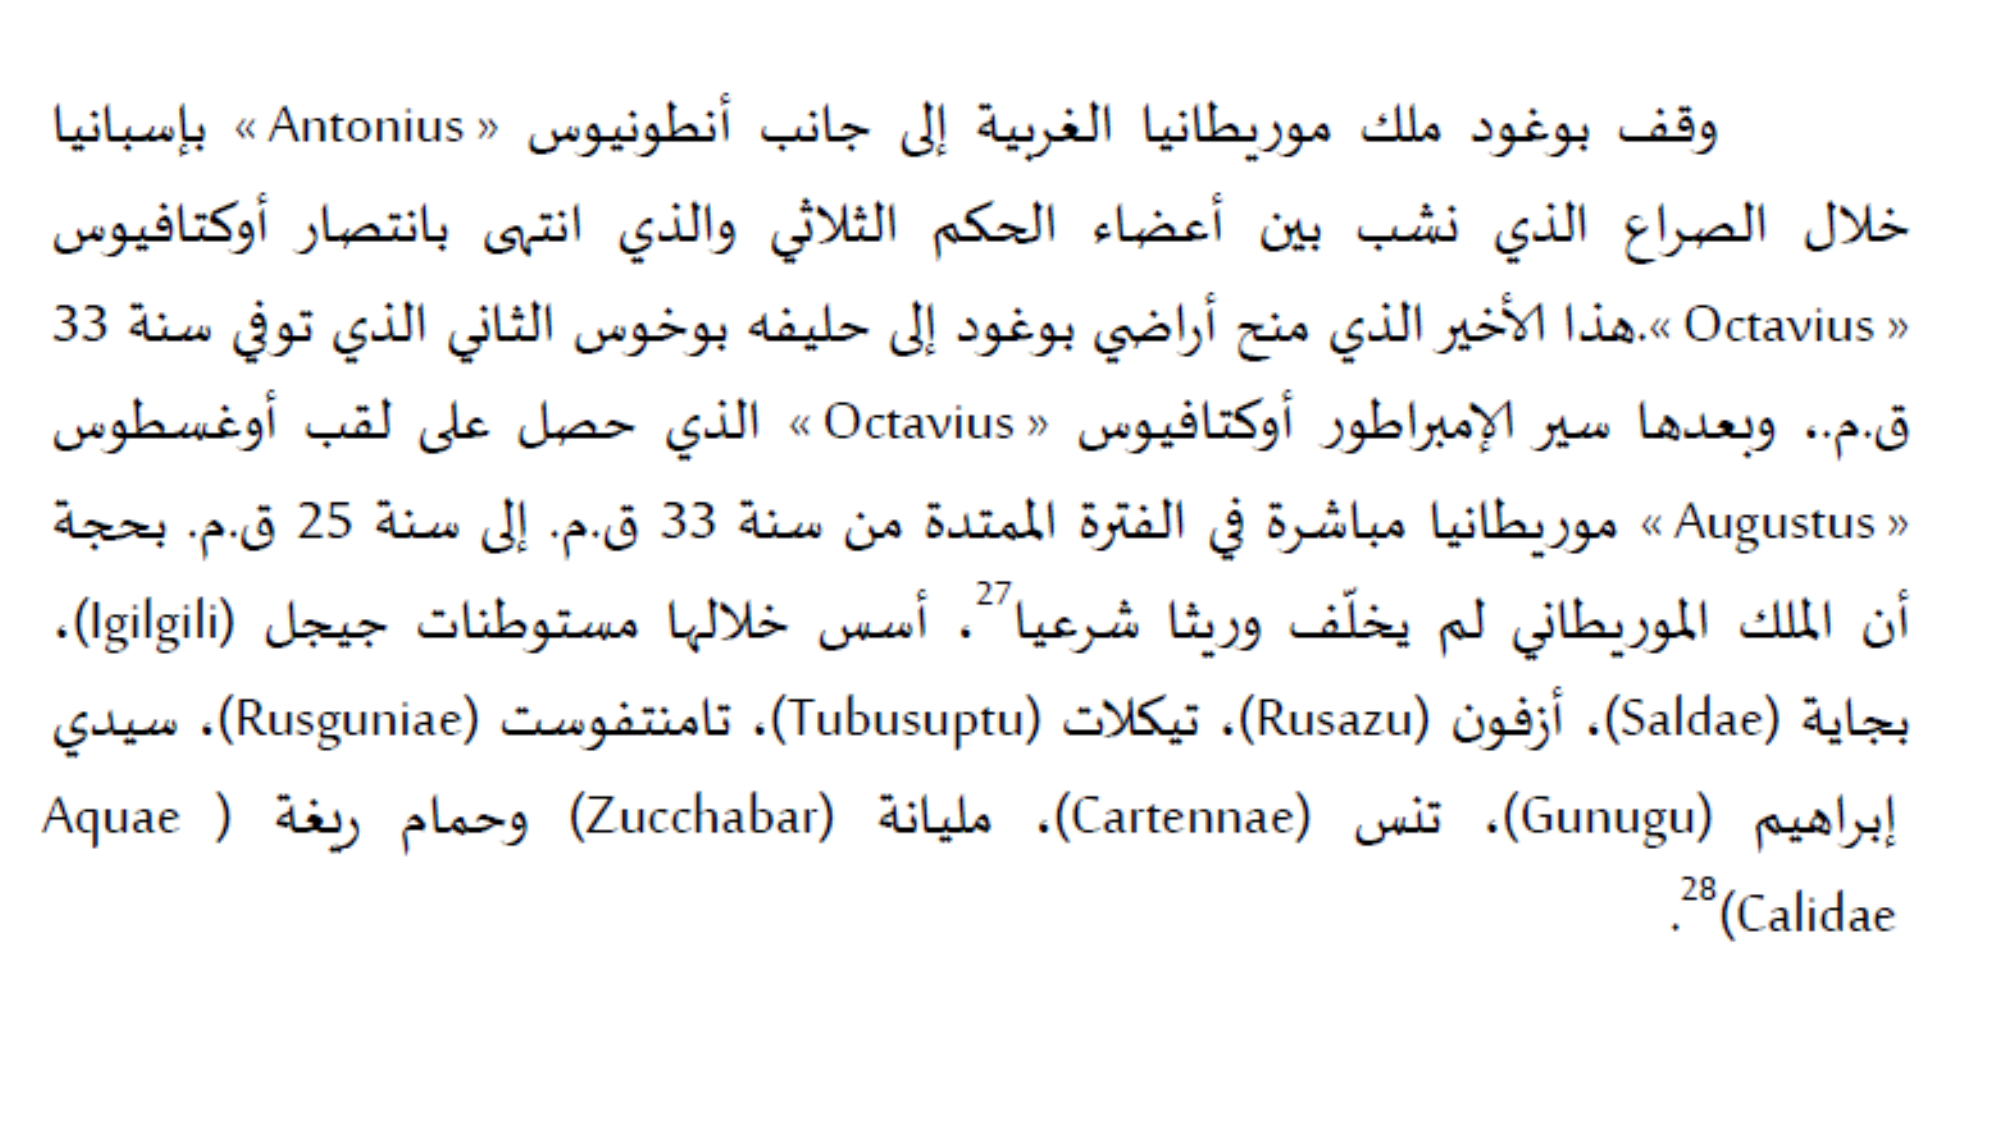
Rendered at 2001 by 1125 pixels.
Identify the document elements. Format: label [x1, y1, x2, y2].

picture [0, 91, 1933, 960]
